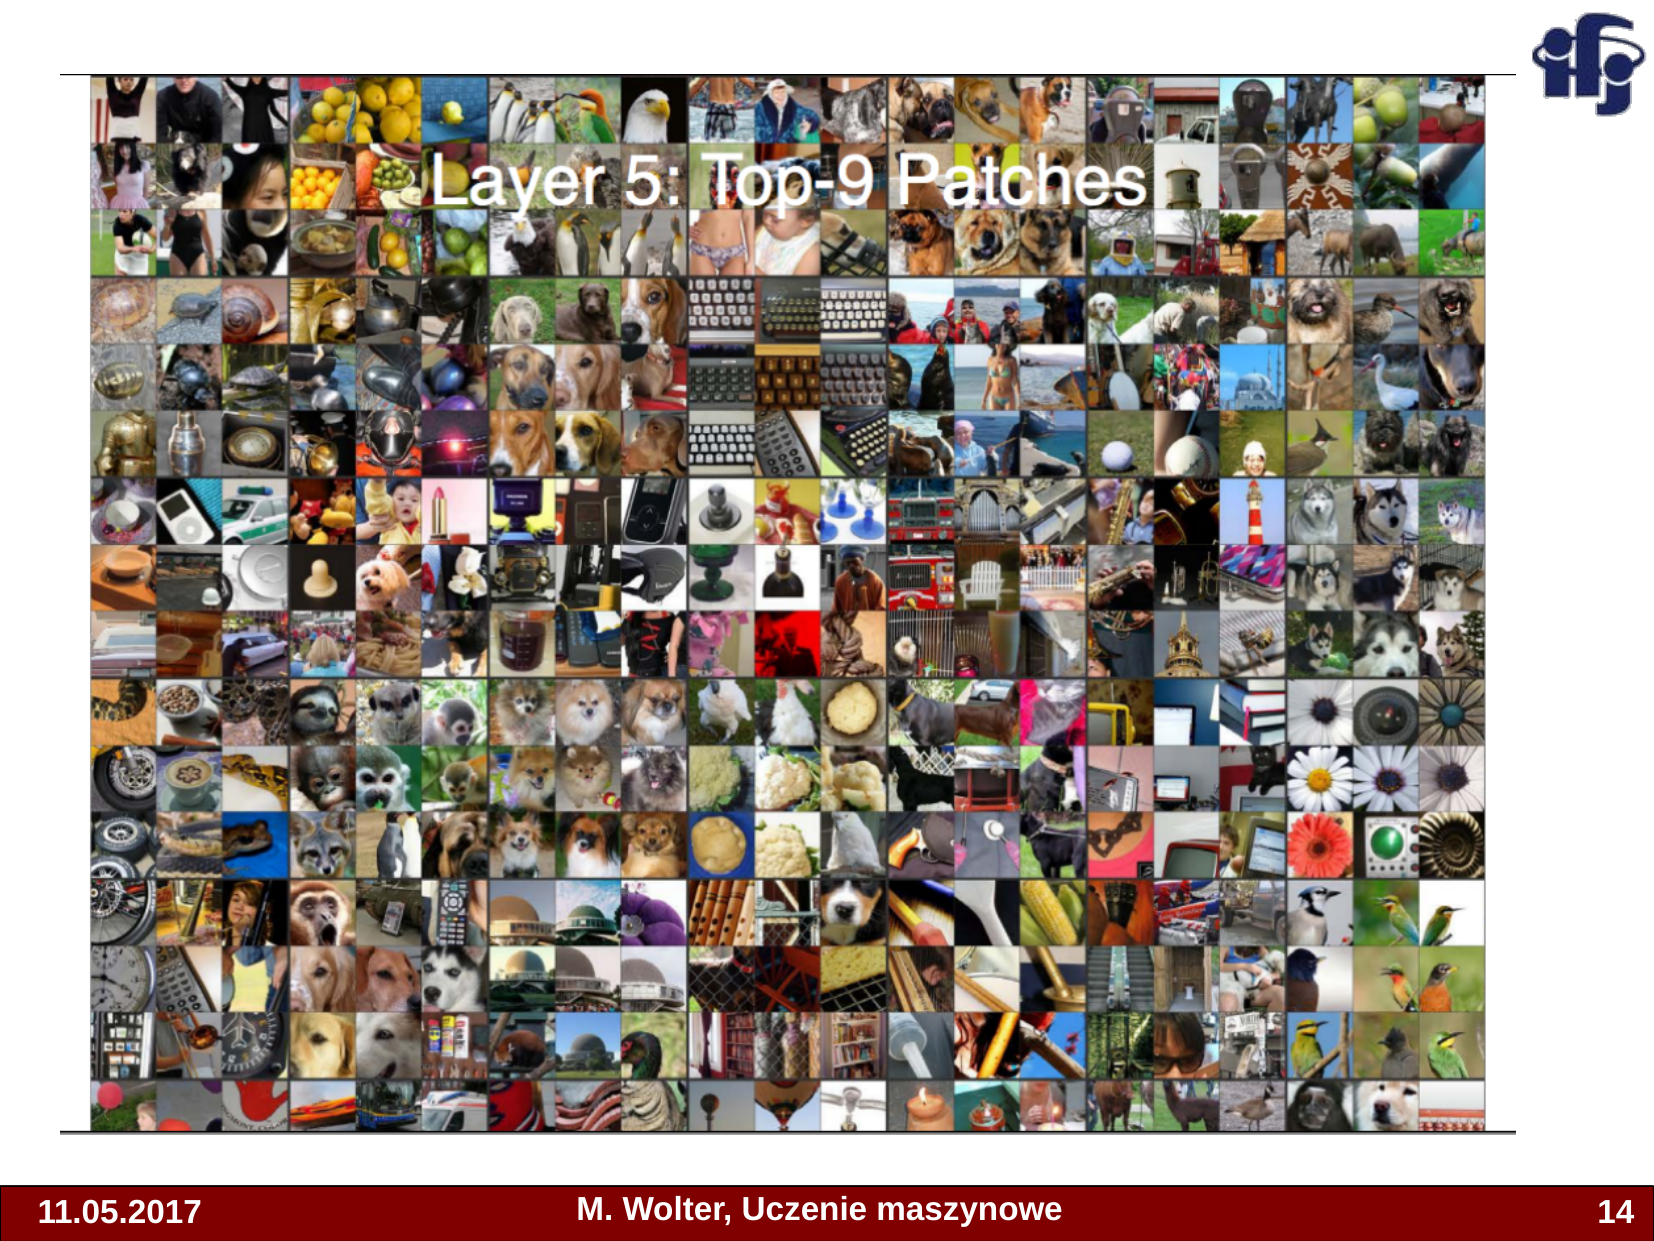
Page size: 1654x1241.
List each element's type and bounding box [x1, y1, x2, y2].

picture [60, 74, 1516, 1135]
picture [1525, 0, 1654, 129]
